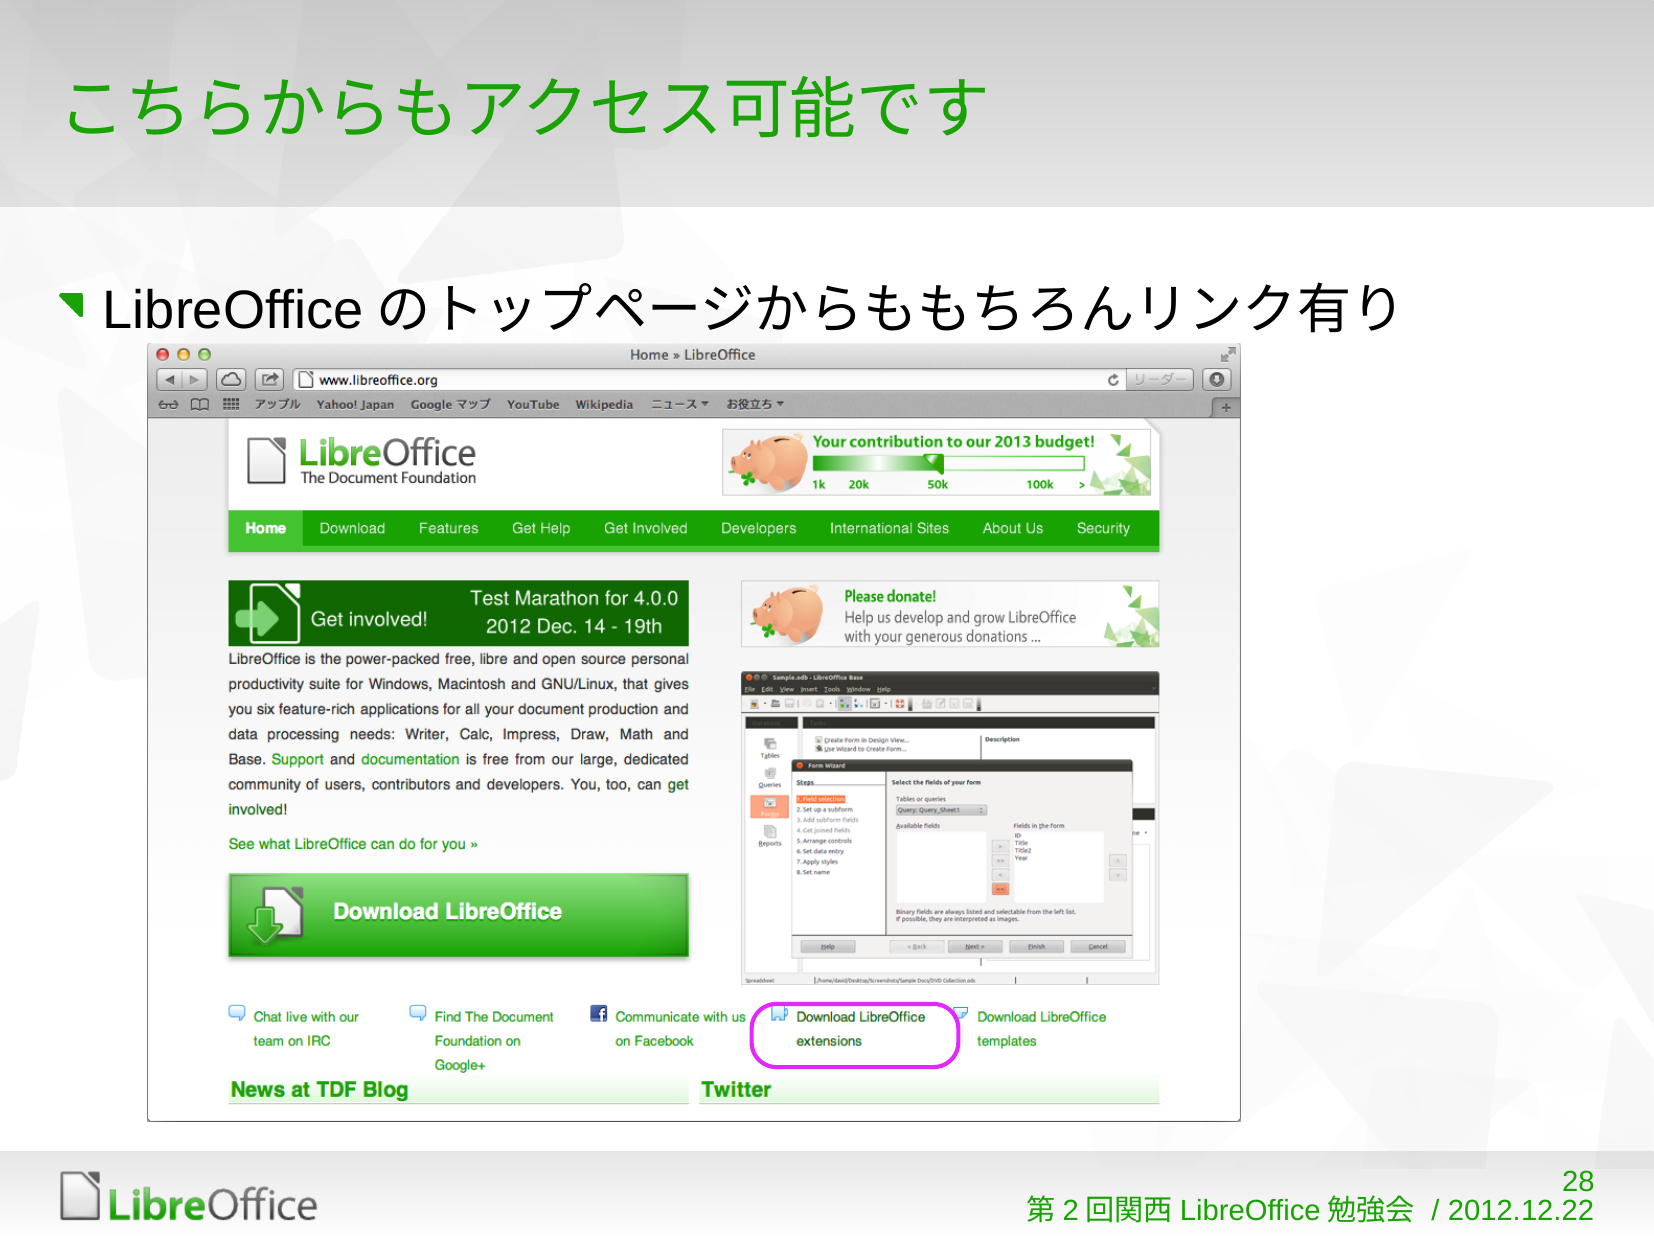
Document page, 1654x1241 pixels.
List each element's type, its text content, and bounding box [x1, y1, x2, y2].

picture [0, 0, 1654, 1169]
list LibreOfficeのトップページからももちろんリンク有り [59, 265, 1595, 327]
title こちらからもアクセス可能です [59, 29, 1595, 178]
picture [41, 1152, 337, 1240]
